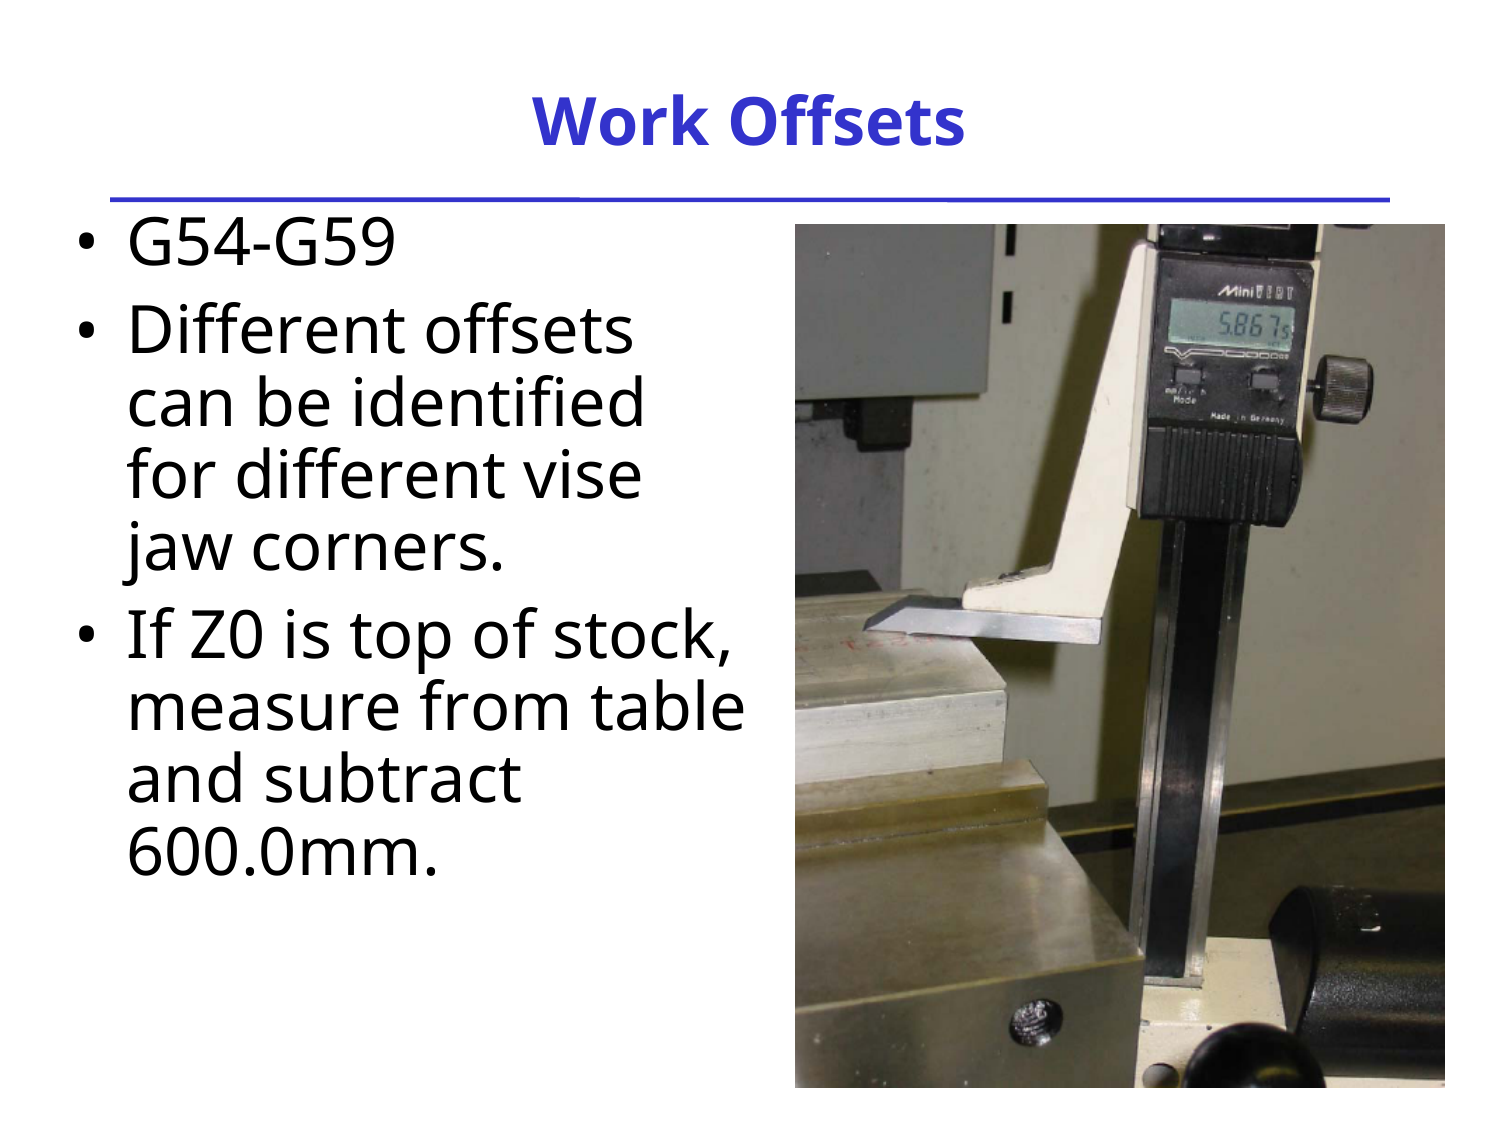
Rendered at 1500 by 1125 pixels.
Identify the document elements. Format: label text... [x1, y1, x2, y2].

picture [795, 224, 1445, 1088]
title Work Offsets [112, 50, 1388, 188]
list G54-G59 Different offsets can be identified for different vise jaw corners. If Z0 is top of stock, measure from table and subtract 600.0mm. [59, 200, 765, 961]
